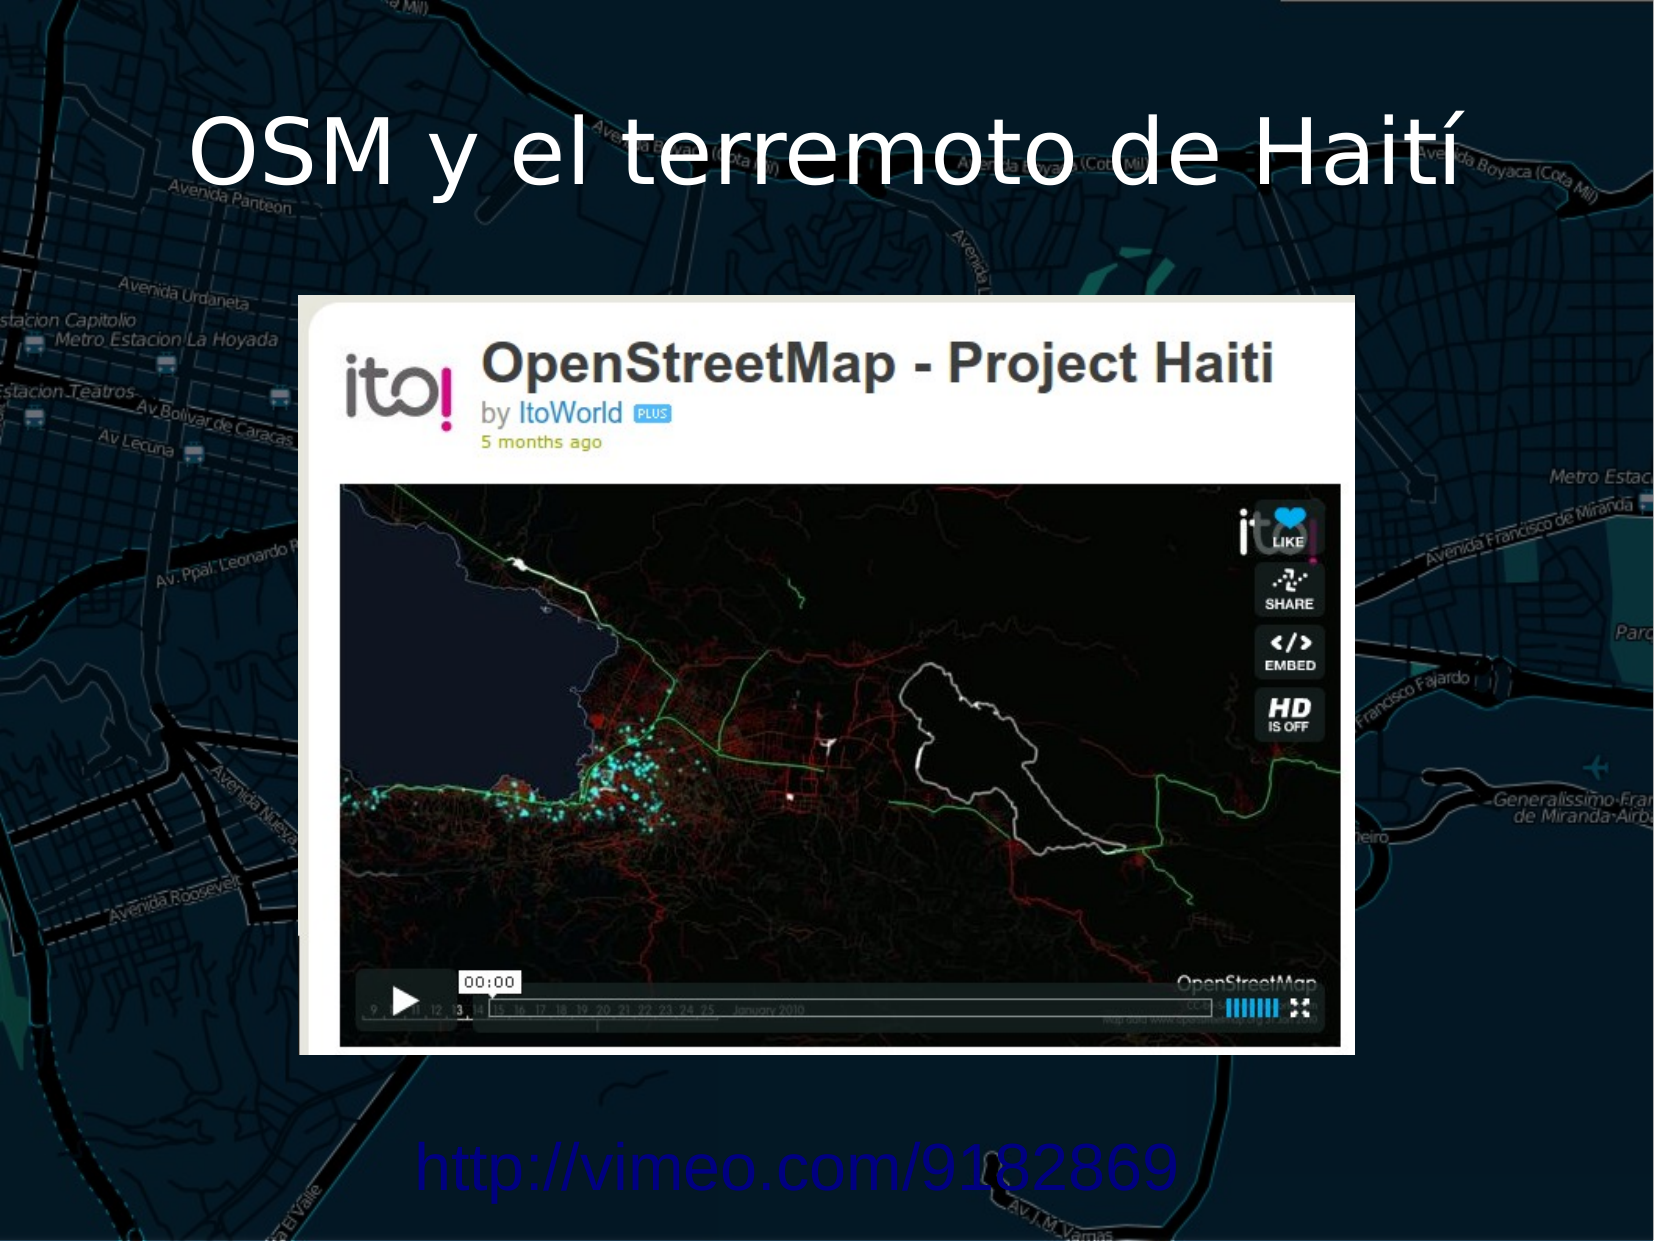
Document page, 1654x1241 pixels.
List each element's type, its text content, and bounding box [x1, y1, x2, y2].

text_box http://vimeo.com/9182869 [295, 1122, 1300, 1212]
title OSM y el terremoto de Haití [82, 49, 1571, 257]
picture [0, 0, 1653, 1241]
